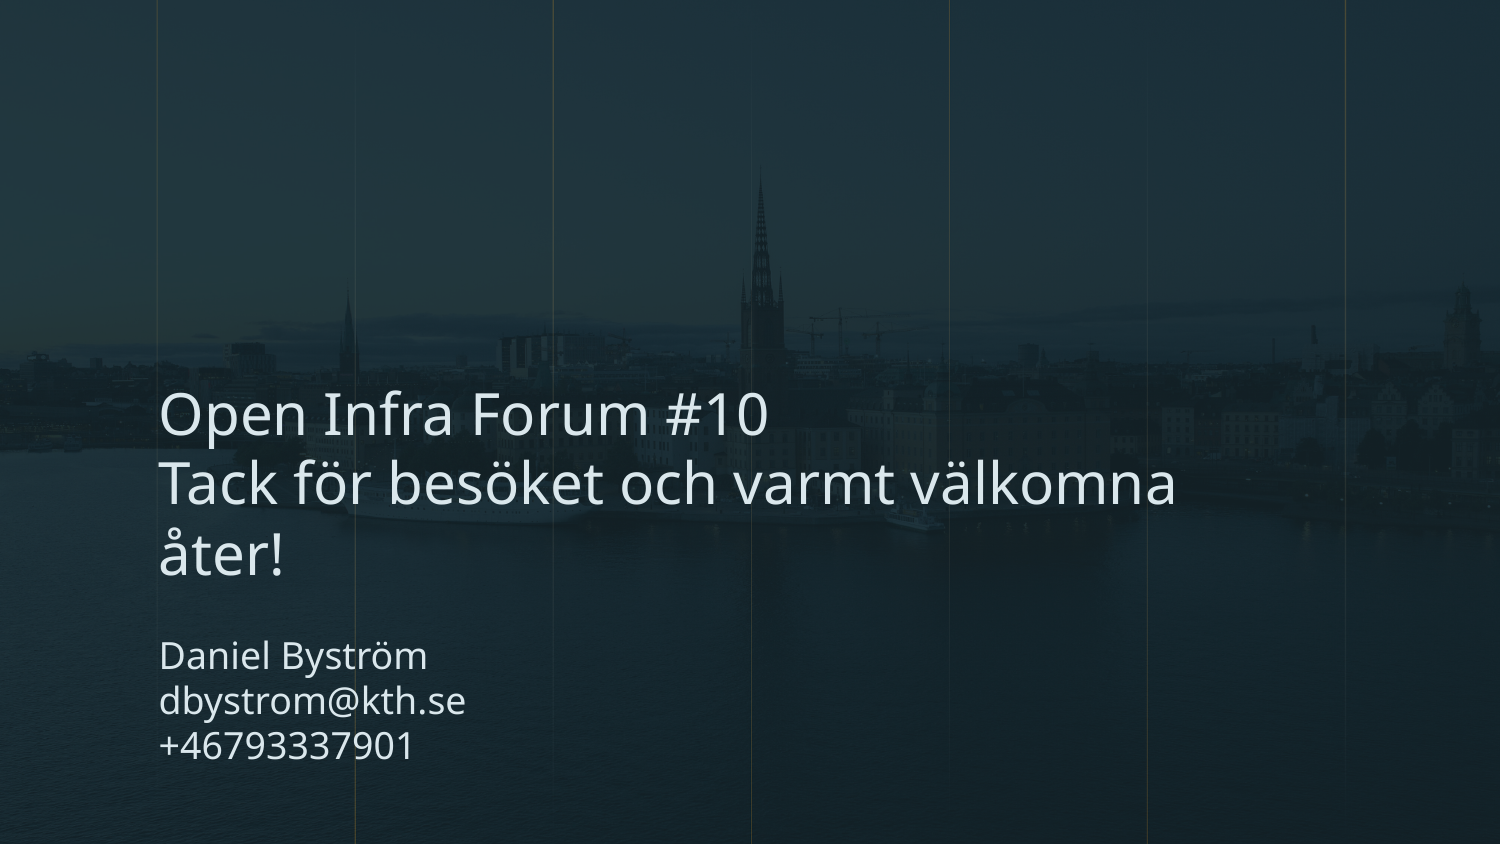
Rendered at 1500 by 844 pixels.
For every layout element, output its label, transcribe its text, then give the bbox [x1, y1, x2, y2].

text_box Open Infra Forum #10 Tack för besöket och varmt välkomna åter! Daniel Byström dbystrom@kth.se +46793337901 [143, 361, 1211, 591]
picture [0, 0, 1500, 844]
